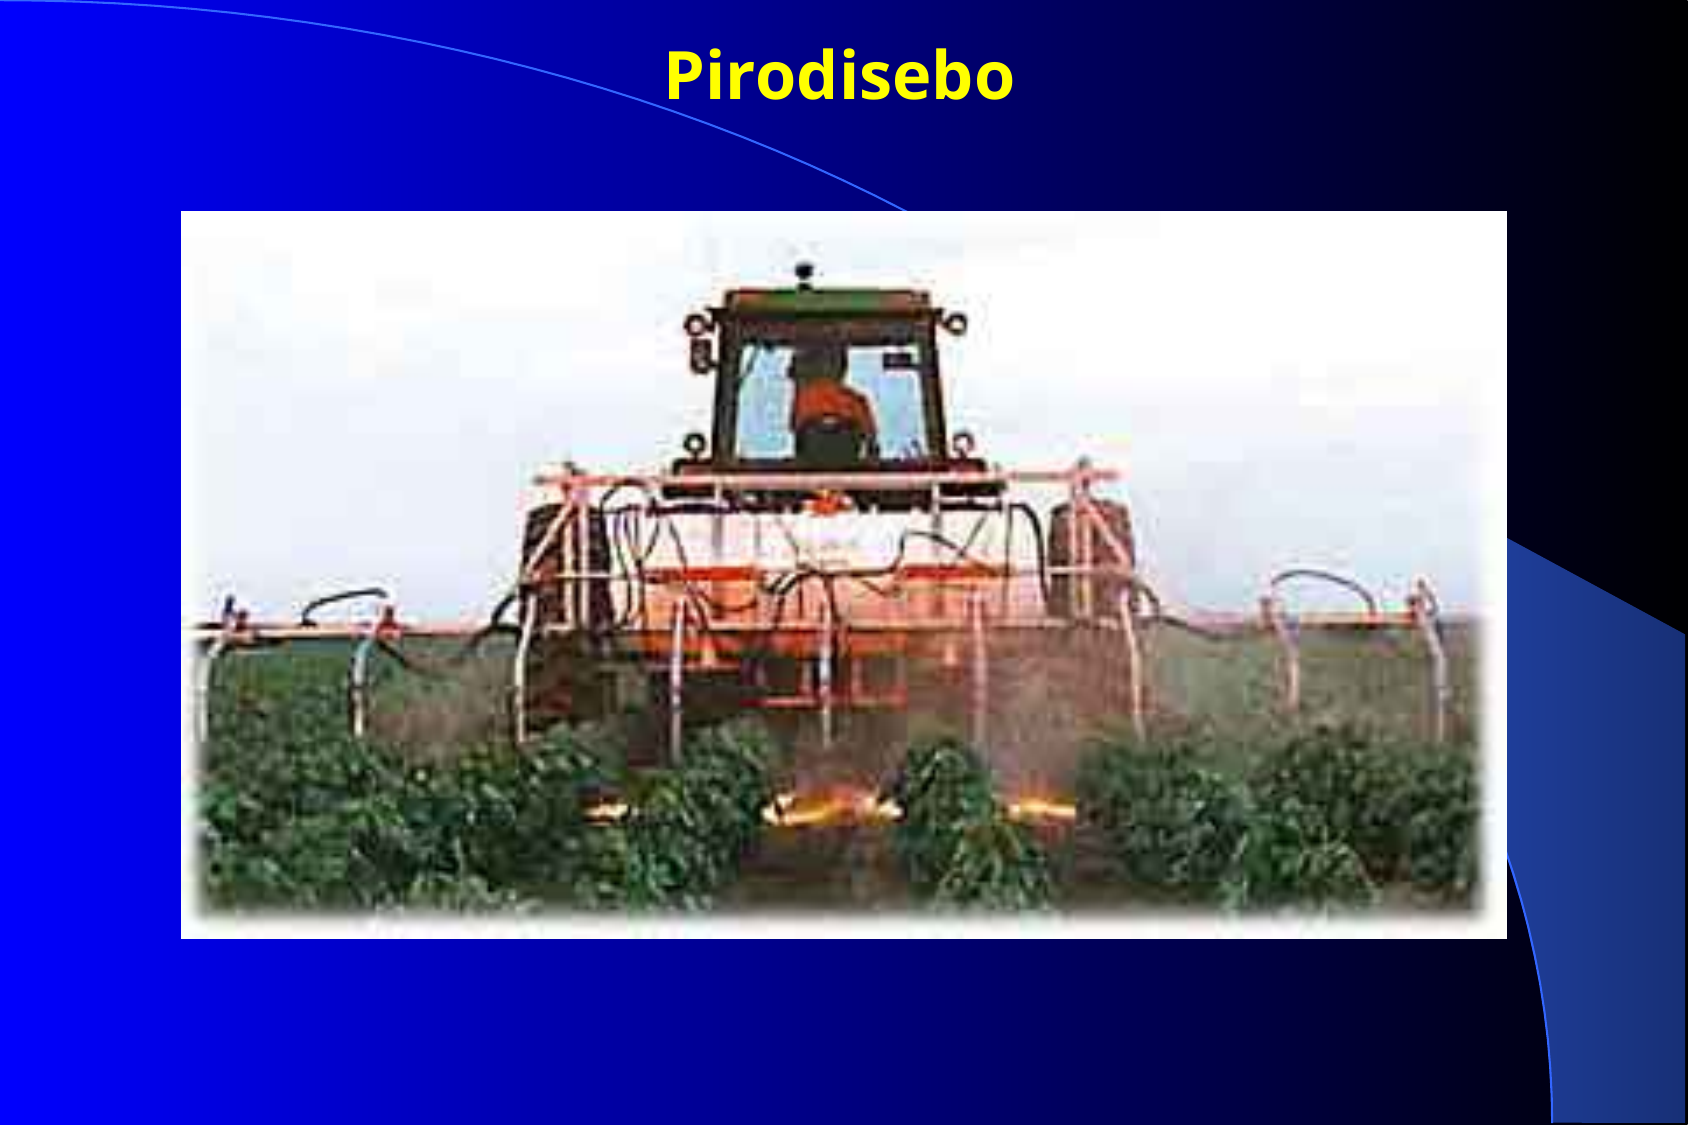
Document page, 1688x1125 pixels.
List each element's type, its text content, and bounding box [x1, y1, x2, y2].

picture [181, 211, 1507, 939]
text_box Pirodisebo [647, 24, 1031, 121]
